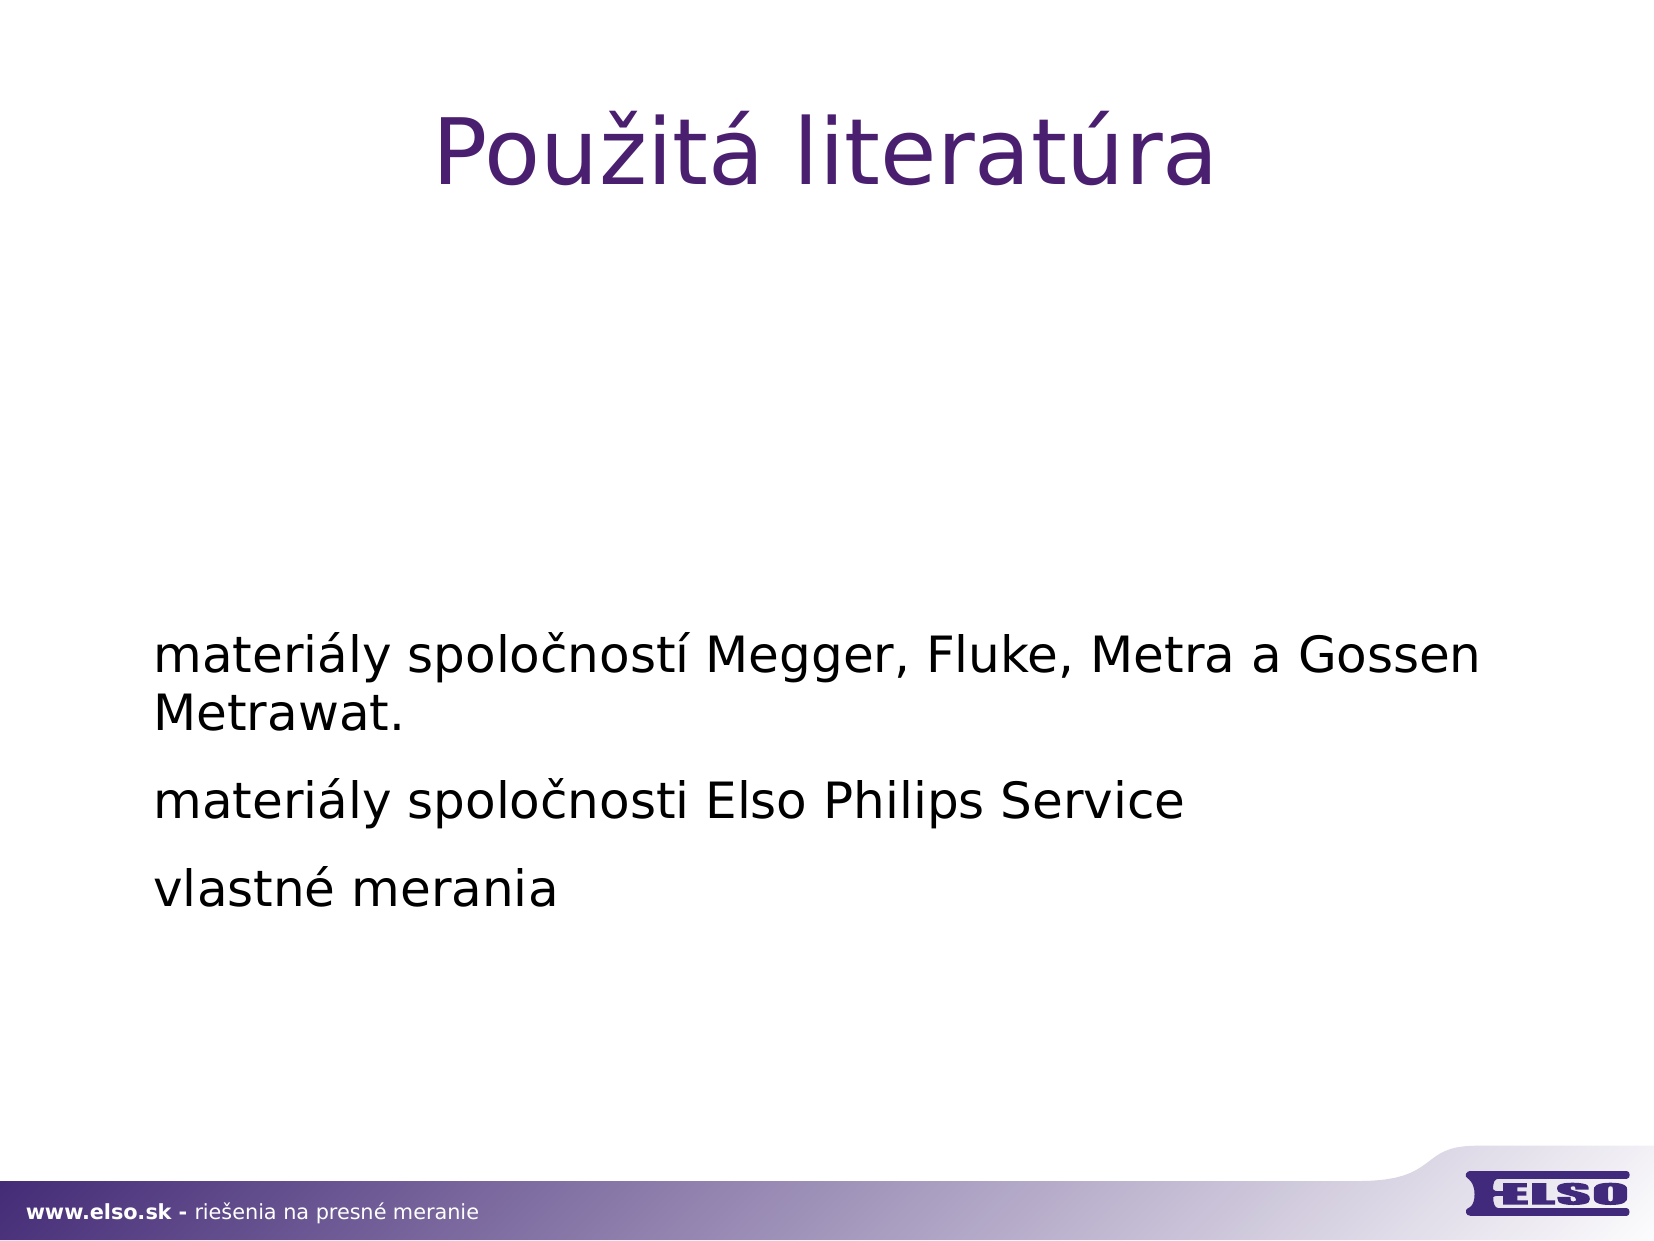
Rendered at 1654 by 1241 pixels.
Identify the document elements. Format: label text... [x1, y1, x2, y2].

title Použitá literatúra [82, 49, 1571, 257]
list materiály spoločností Megger, Fluke, Metra a Gossen Metrawat. materiály spoločnosti Elso Philips Service vlastné merania [82, 625, 1571, 1109]
